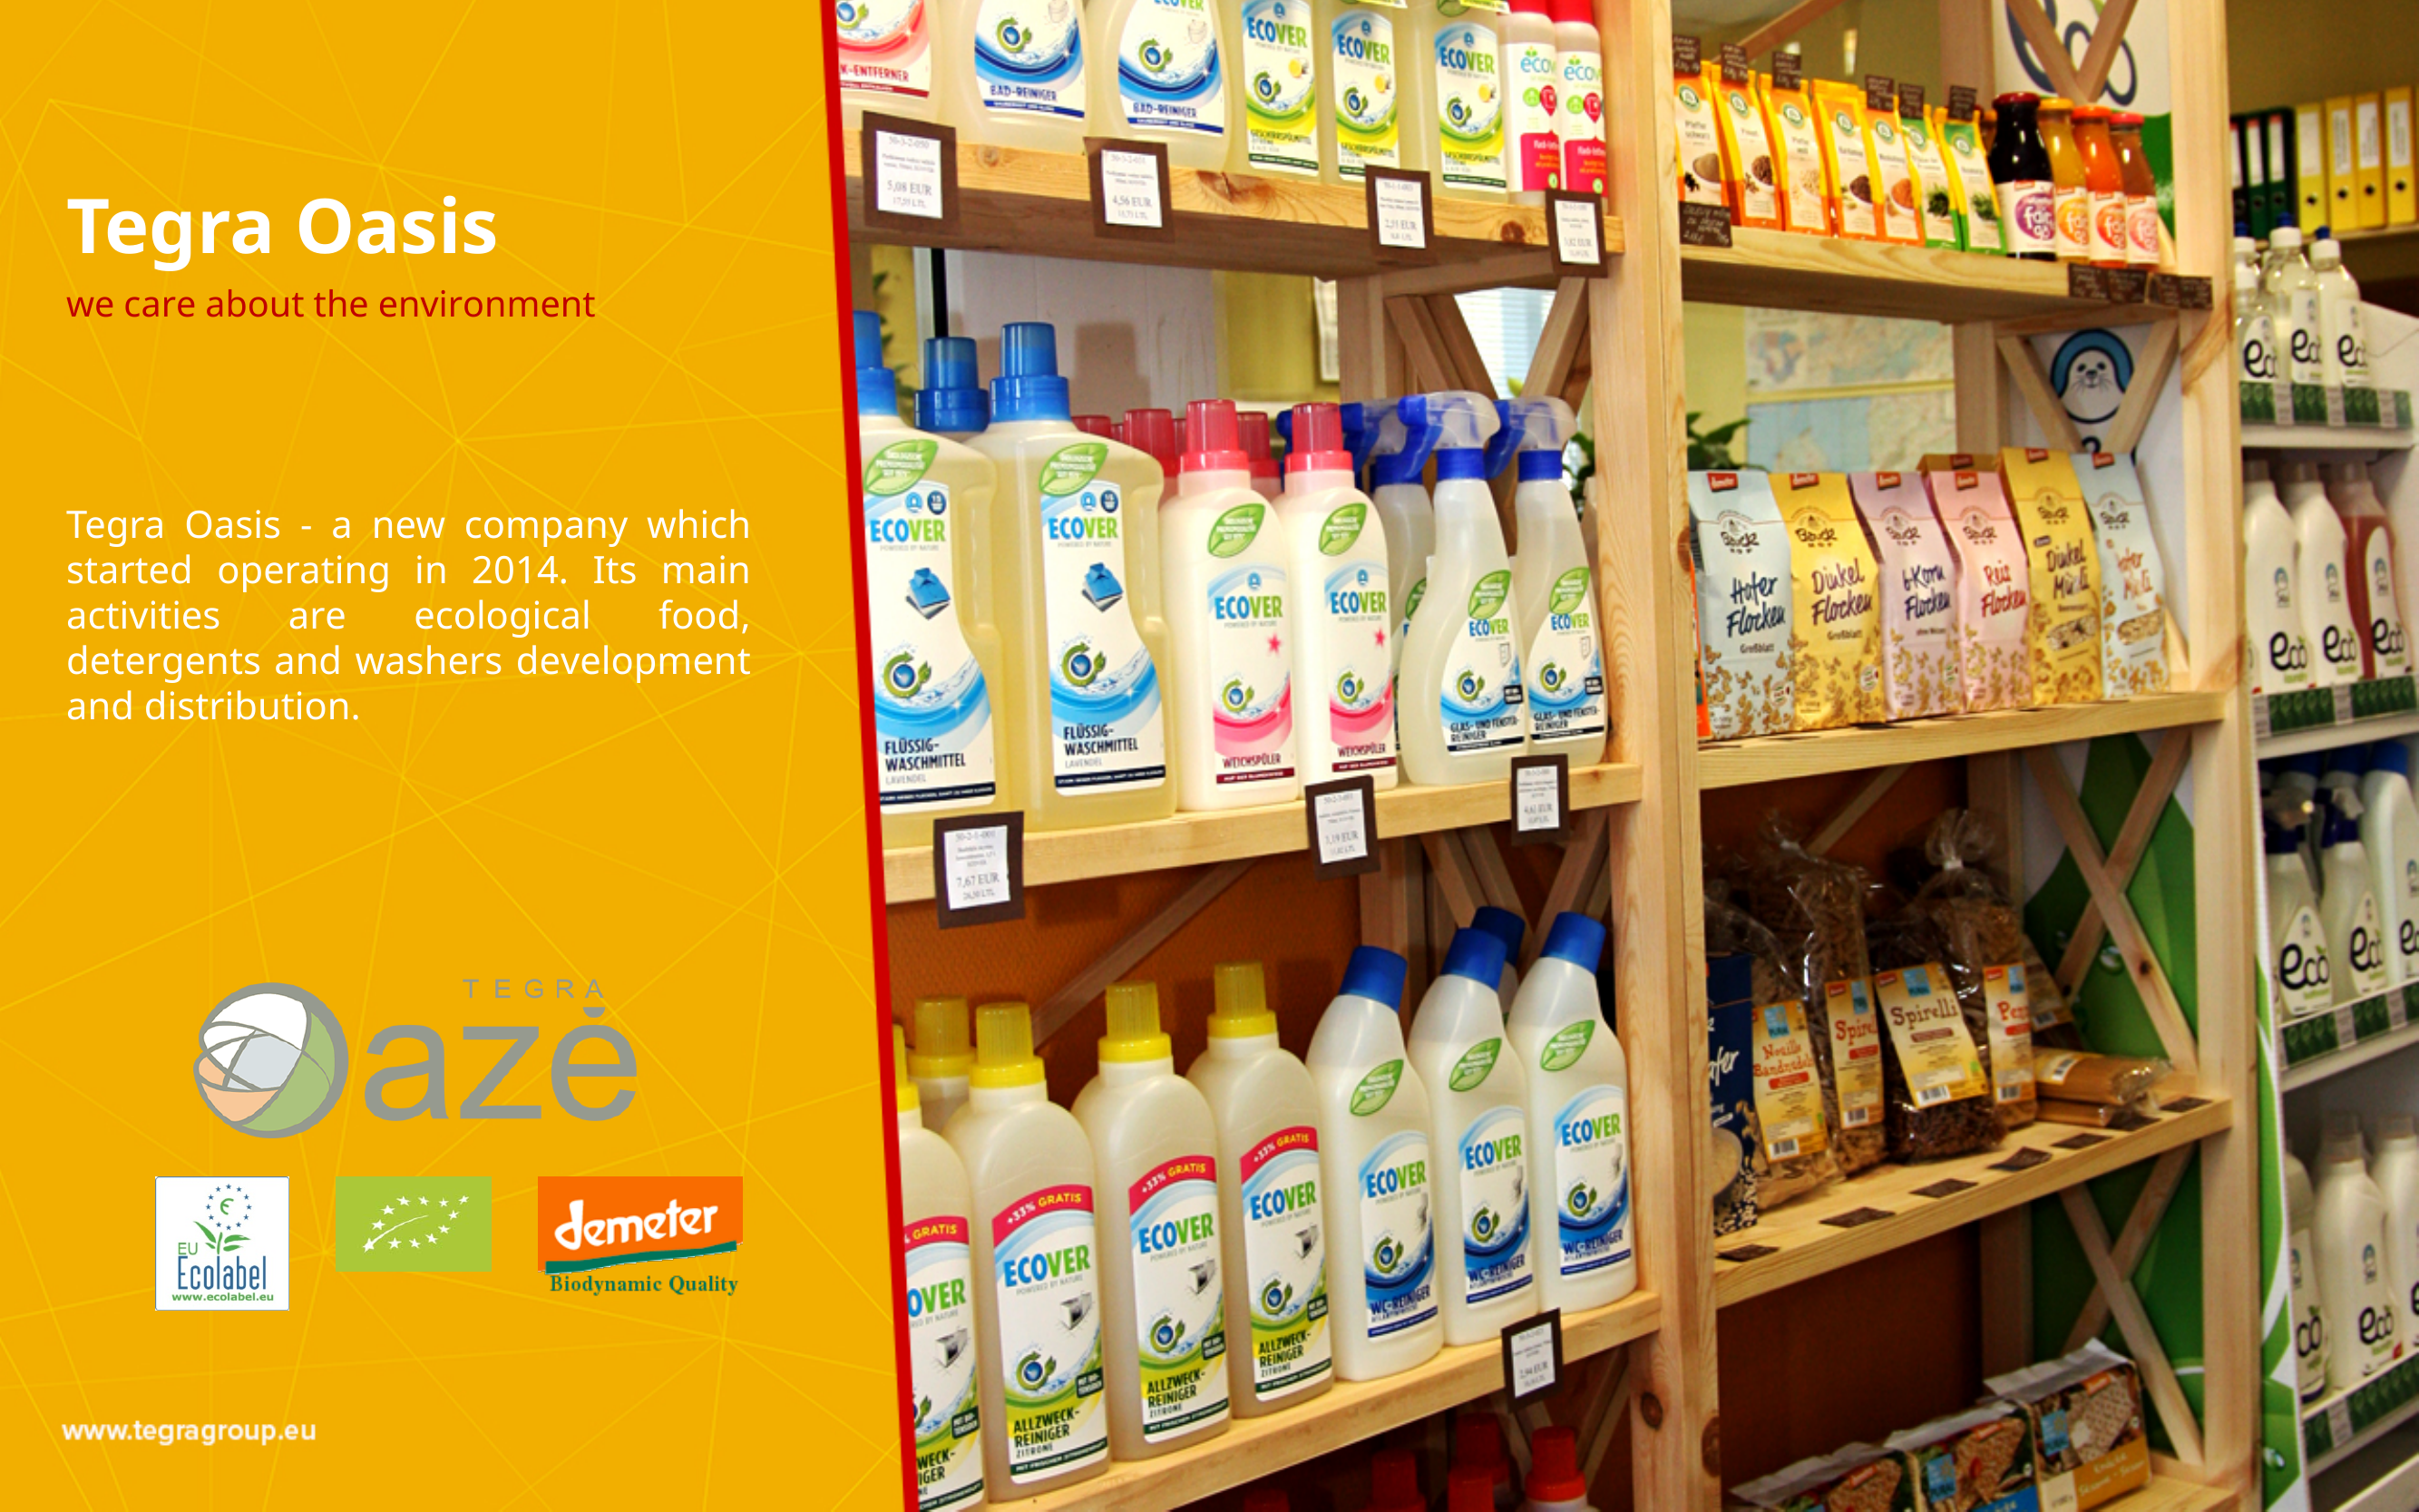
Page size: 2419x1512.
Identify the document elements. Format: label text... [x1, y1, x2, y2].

text_box we care about the environment [53, 274, 743, 332]
text_box Tegra Oasis - a new company which started operating in 2014. Its main activities are ecological food, detergents and washers development and distribution. [53, 493, 775, 737]
text_box Tegra Oasis [53, 171, 743, 274]
picture [0, 0, 2419, 1512]
